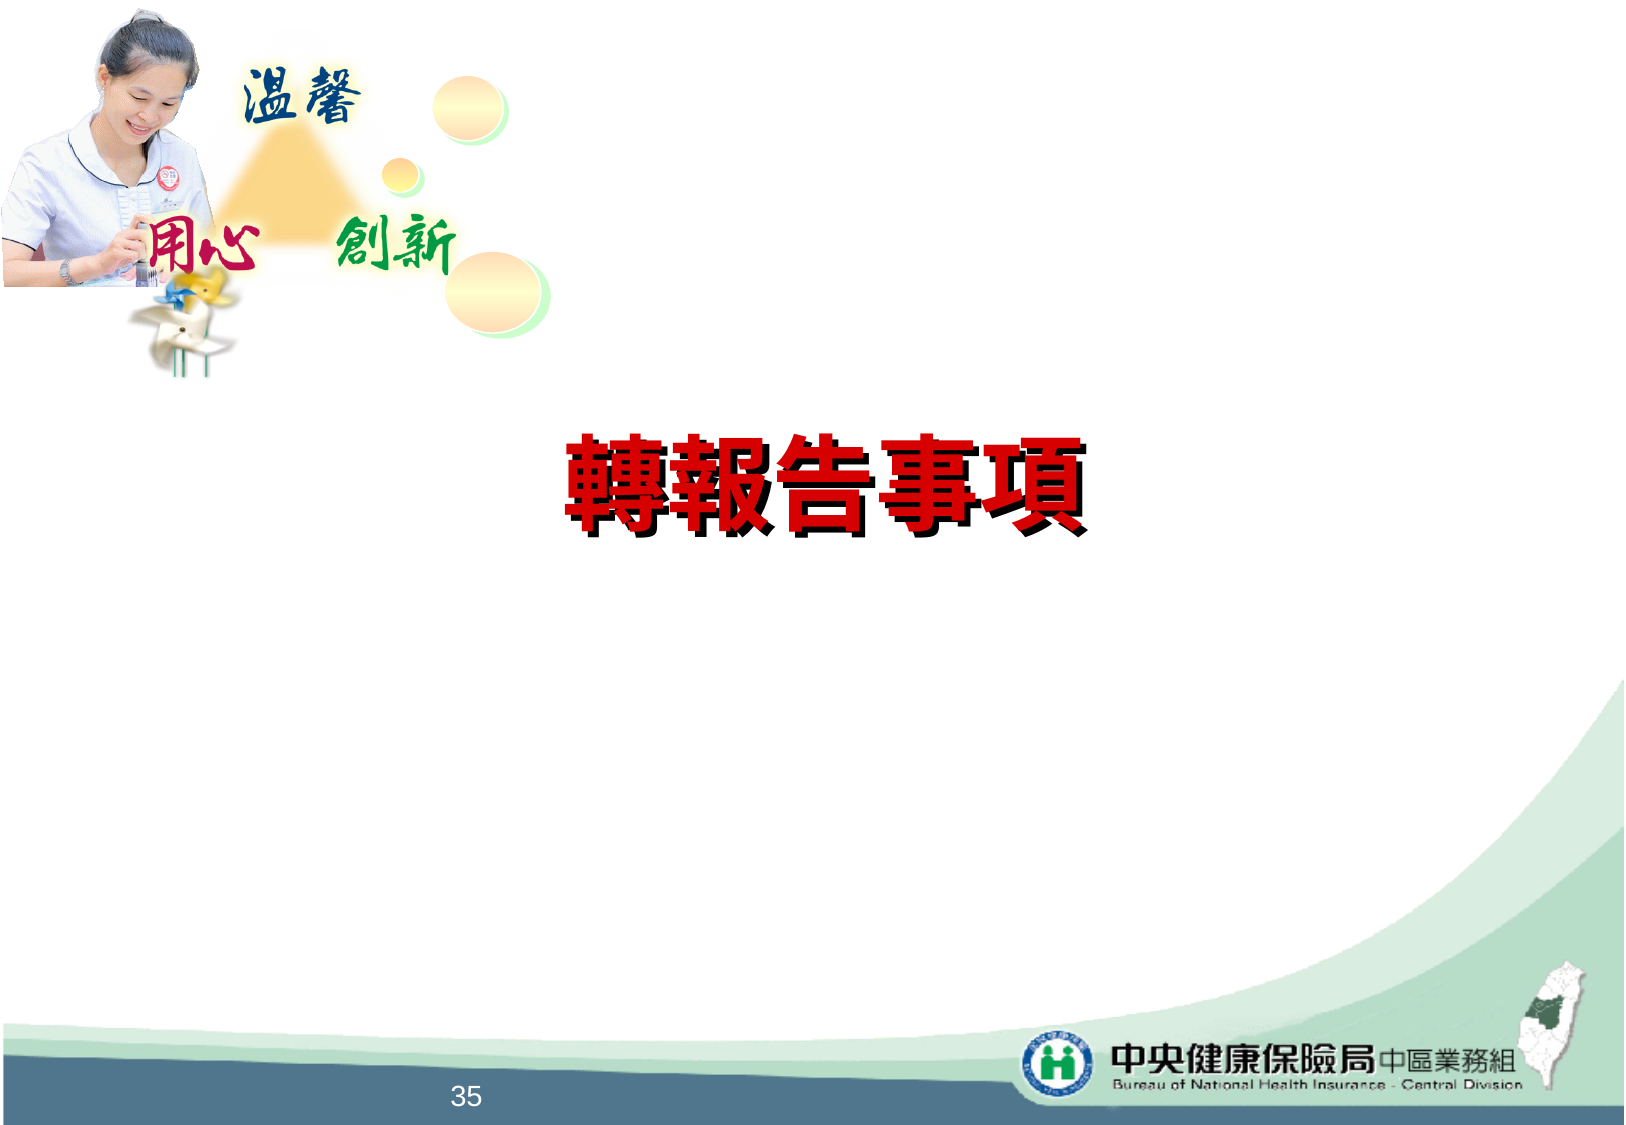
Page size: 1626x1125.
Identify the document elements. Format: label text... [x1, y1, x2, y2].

text_box [435, 1065, 815, 1125]
title 轉報告事項 [132, 316, 1515, 645]
